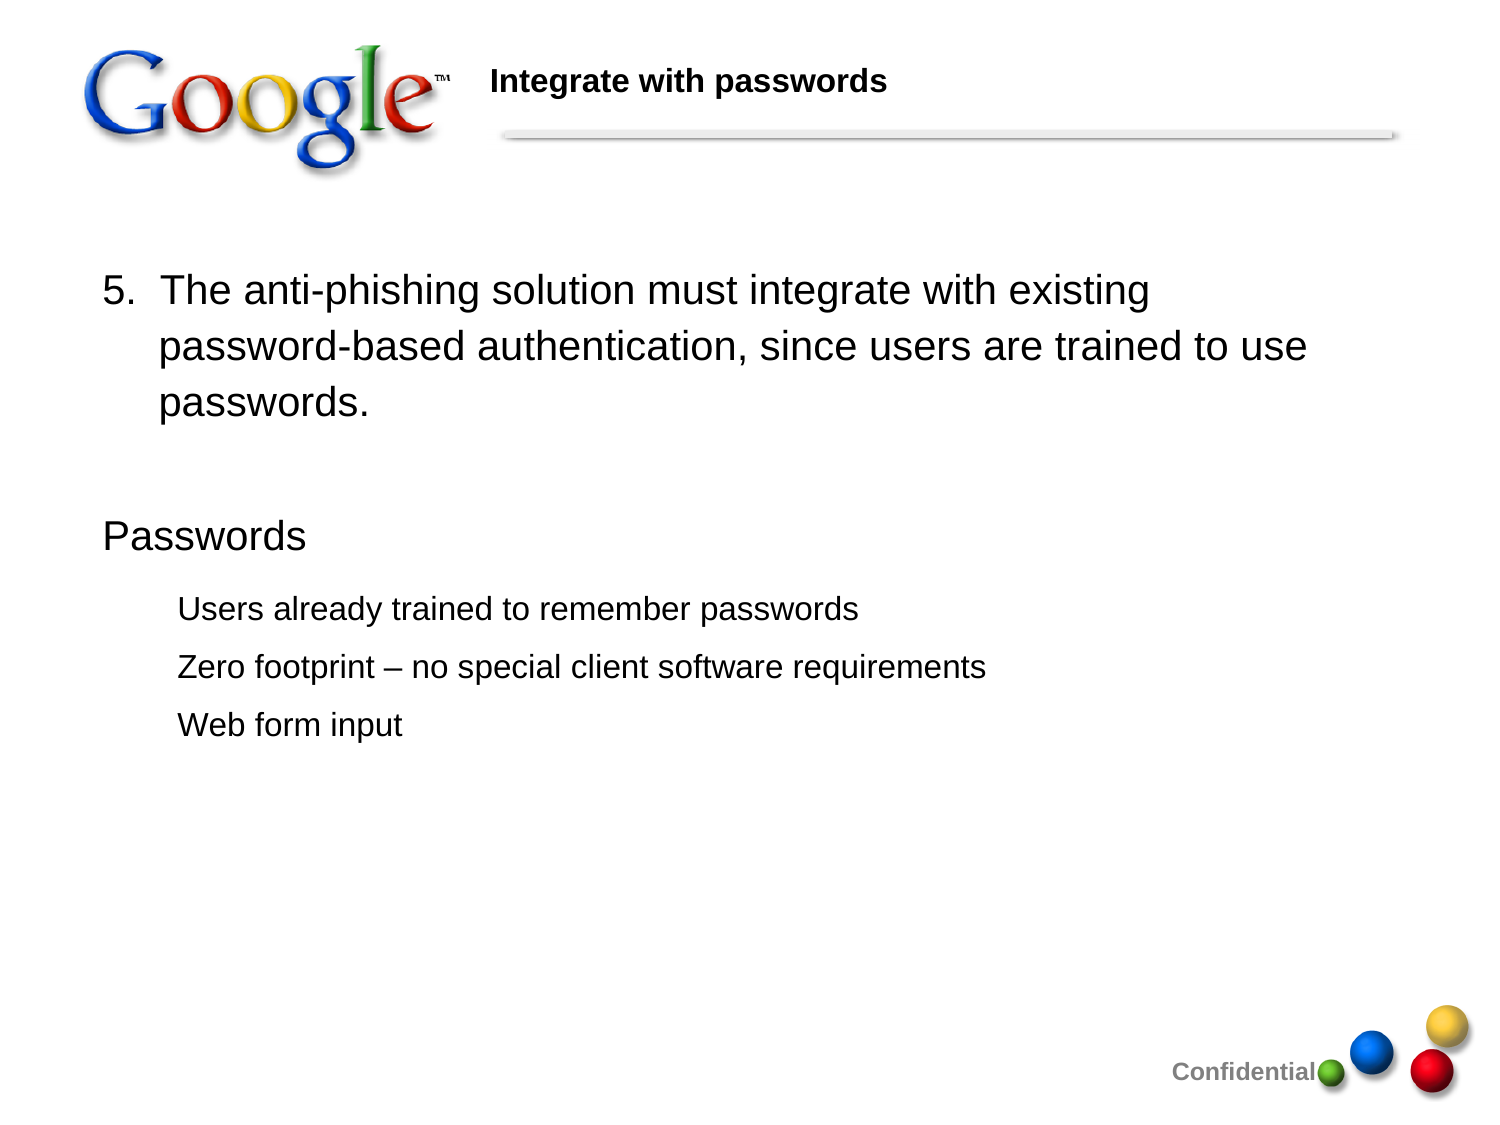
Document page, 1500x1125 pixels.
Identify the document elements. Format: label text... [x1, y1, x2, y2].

list 5. The anti-phishing solution must integrate with existing password-based authentication, since users are trained to use passwords. Passwords Users already trained to remember passwords Zero footprint – no special client software requirements Web form input [87, 249, 1338, 851]
title Integrate with passwords [474, 37, 1450, 126]
